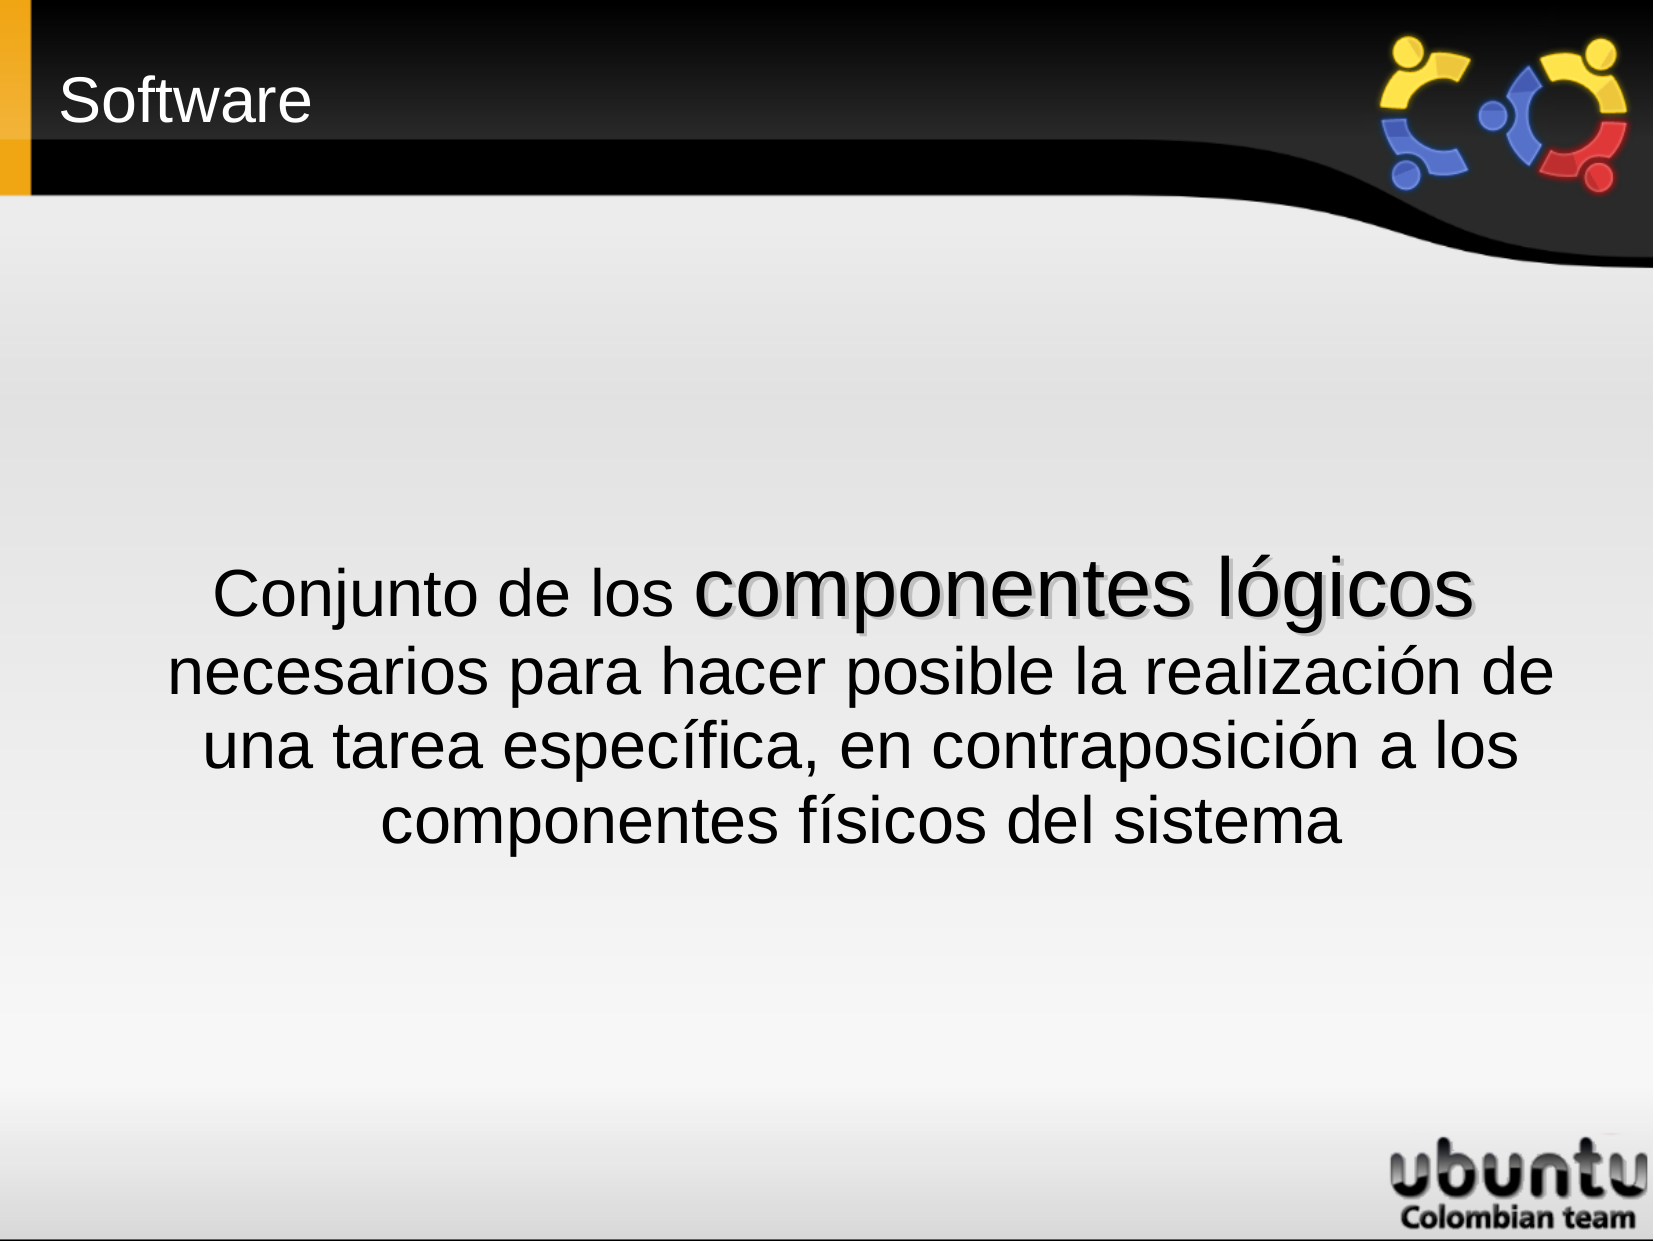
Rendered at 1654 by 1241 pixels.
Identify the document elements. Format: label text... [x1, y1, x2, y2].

subtitle Conjunto de los componentes lógicos necesarios para hacer posible la realización de una tarea específica, en contraposición a los componentes físicos del sistema [82, 297, 1571, 1102]
title Software [59, 41, 1376, 160]
picture [0, 0, 1653, 1241]
